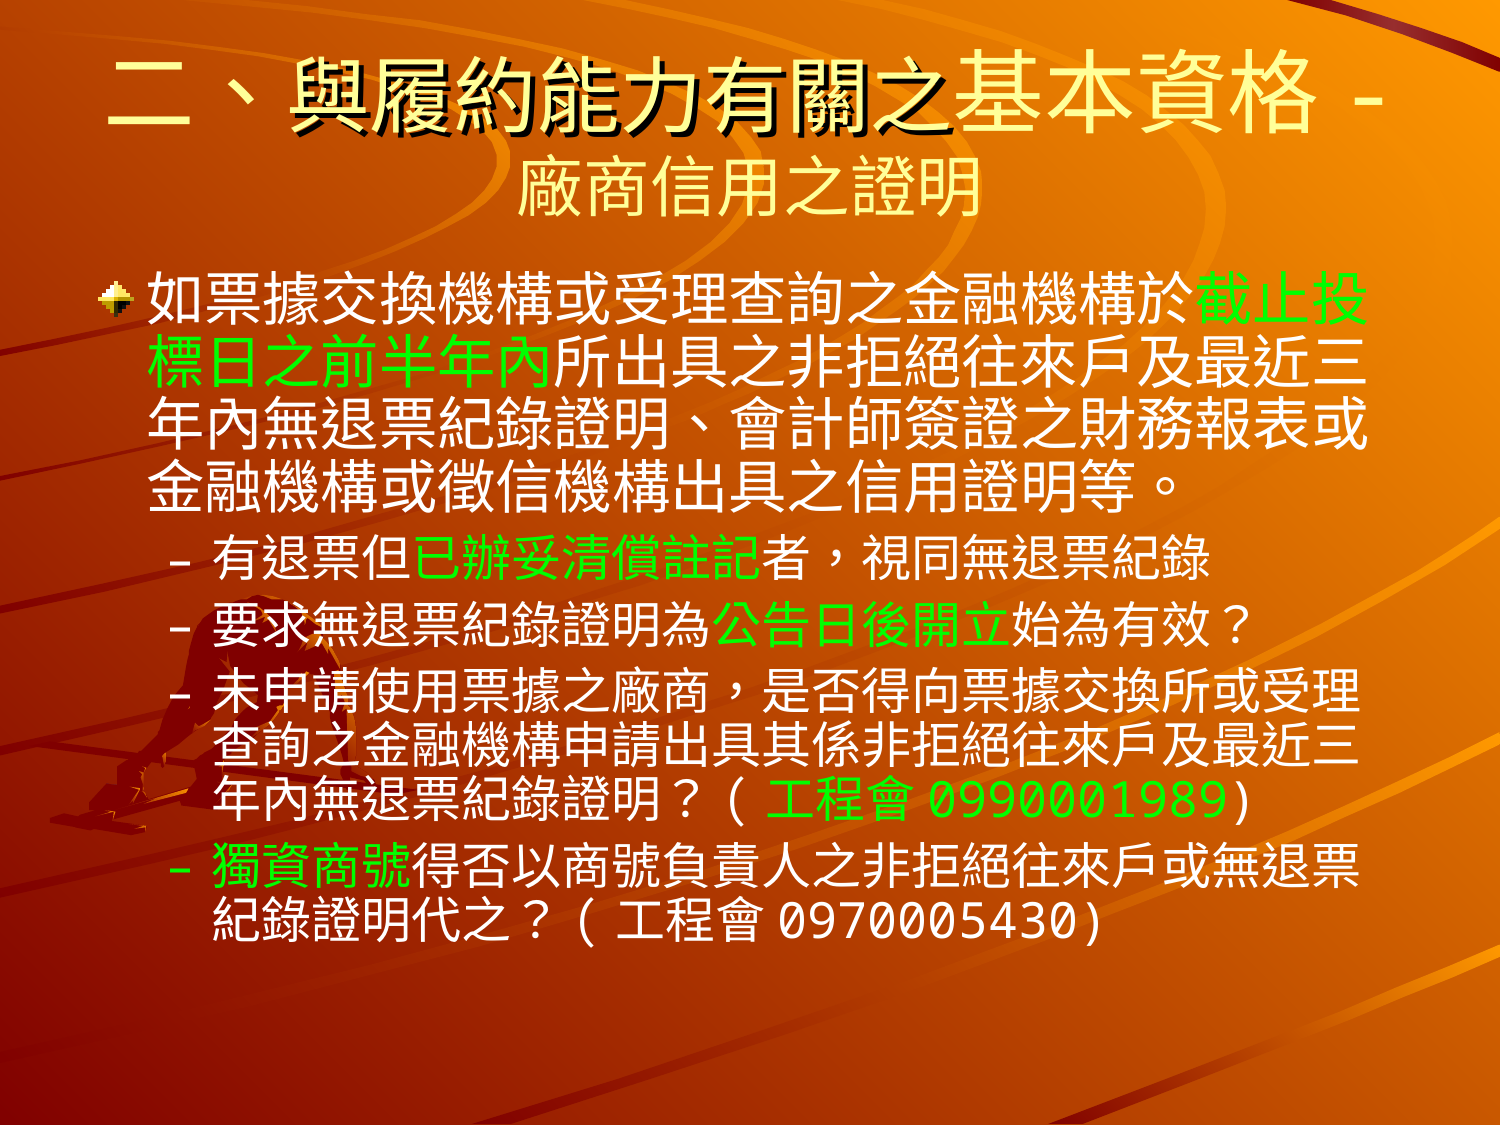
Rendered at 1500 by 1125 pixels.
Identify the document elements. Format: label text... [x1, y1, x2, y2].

list 如票據交換機構或受理查詢之金融機構於截止投標日之前半年內所出具之非拒絕往來戶及最近三年內無退票紀錄證明、會計師簽證之財務報表或金融機構或徵信機構出具之信用證明等。 有退票但已辦妥清償註記者，視同無退票紀錄 要求無退票紀錄證明為公告日後開立始為有效？ 未申請使用票據之廠商，是否得向票據交換所或受理查詢之金融機構申請出具其係非拒絕往來戶及最近三年內無退票紀錄證明？(工程會0990001989) 獨資商號得否以商號負責人之非拒絕往來戶或無退票紀錄證明代之？(工程會0970005430) [75, 262, 1426, 1006]
title 二、與履約能力有關之基本資格- 廠商信用之證明 [75, 25, 1426, 233]
